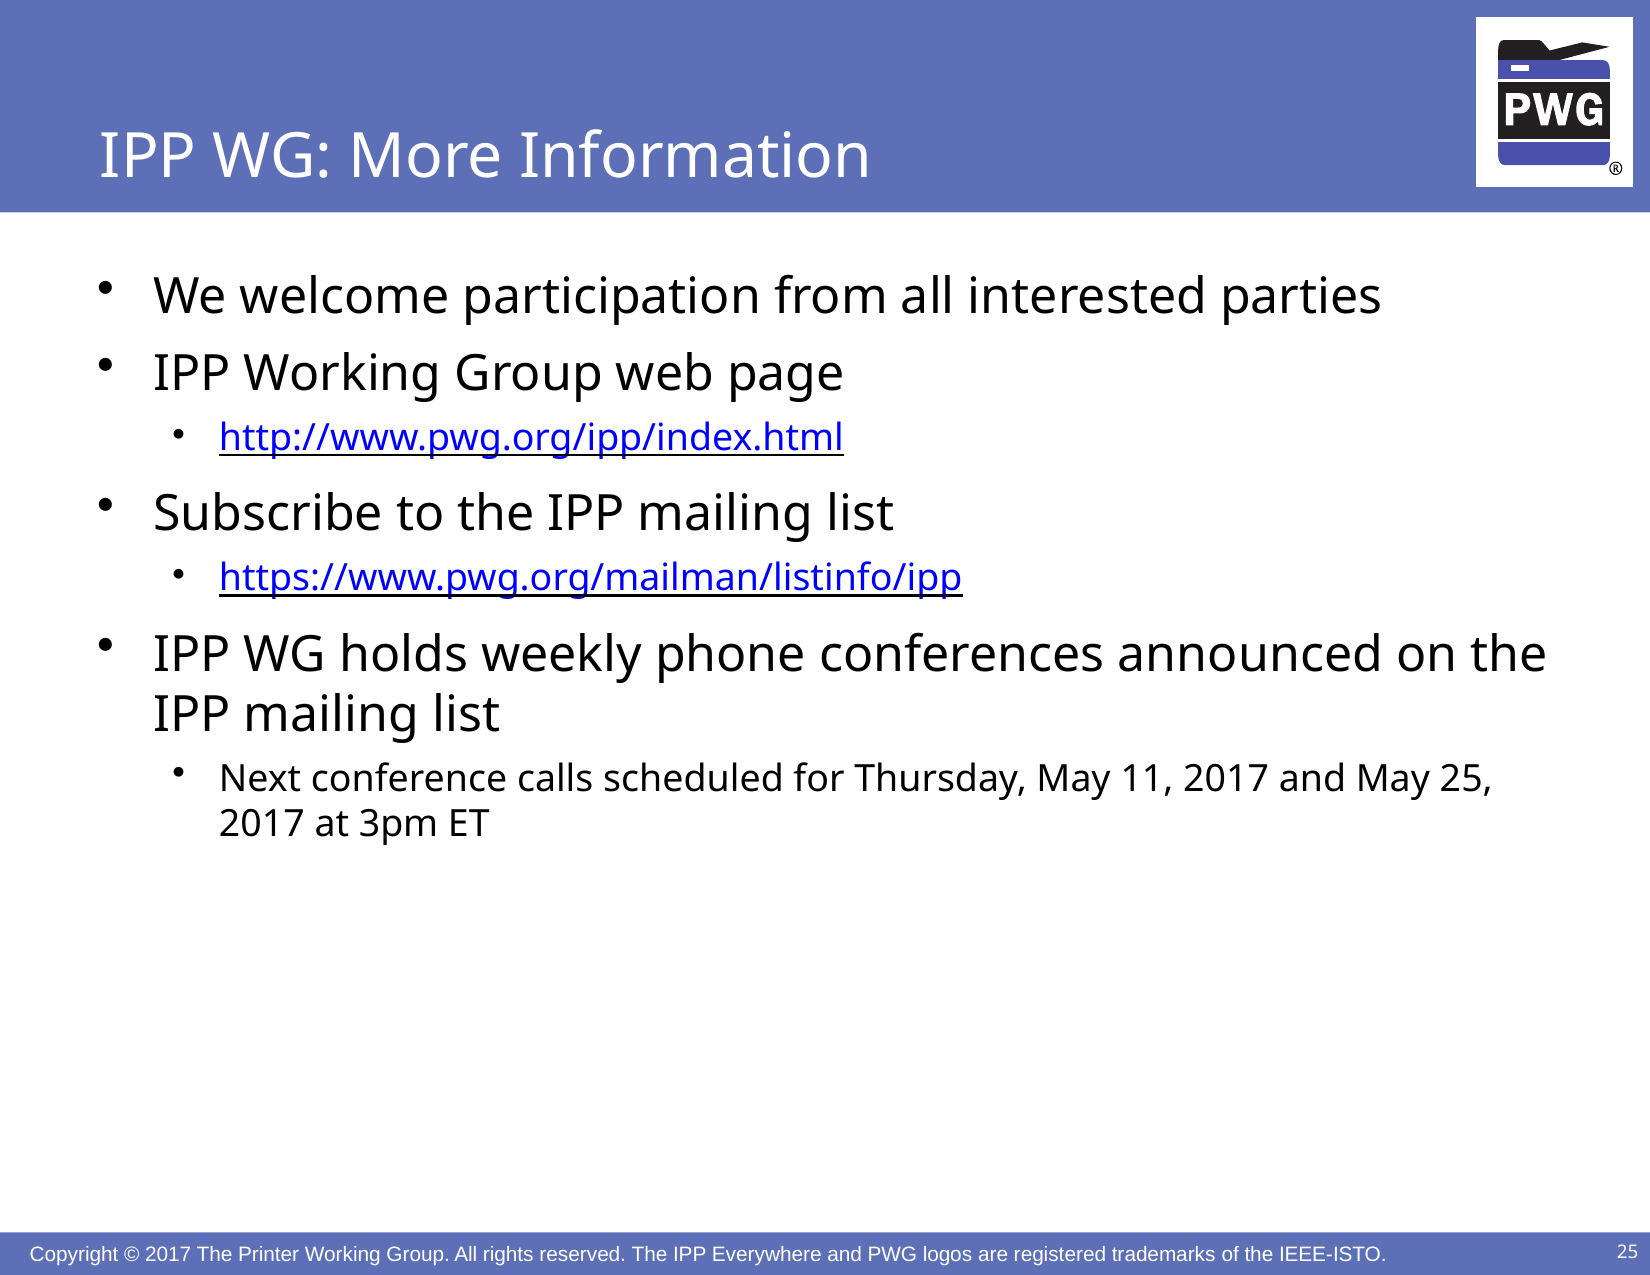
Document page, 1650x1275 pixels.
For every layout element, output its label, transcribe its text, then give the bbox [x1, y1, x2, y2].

list We welcome participation from all interested parties IPP Working Group web page http://www.pwg.org/ipp/index.html Subscribe to the IPP mailing list https://www.pwg.org/mailman/listinfo/ipp IPP WG holds weekly phone conferences announced on the IPP mailing list Next conference calls scheduled for Thursday, May 11, 2017 and May 25, 2017 at 3pm ET [82, 255, 1568, 1234]
title IPP WG: More Information [82, 8, 1449, 198]
